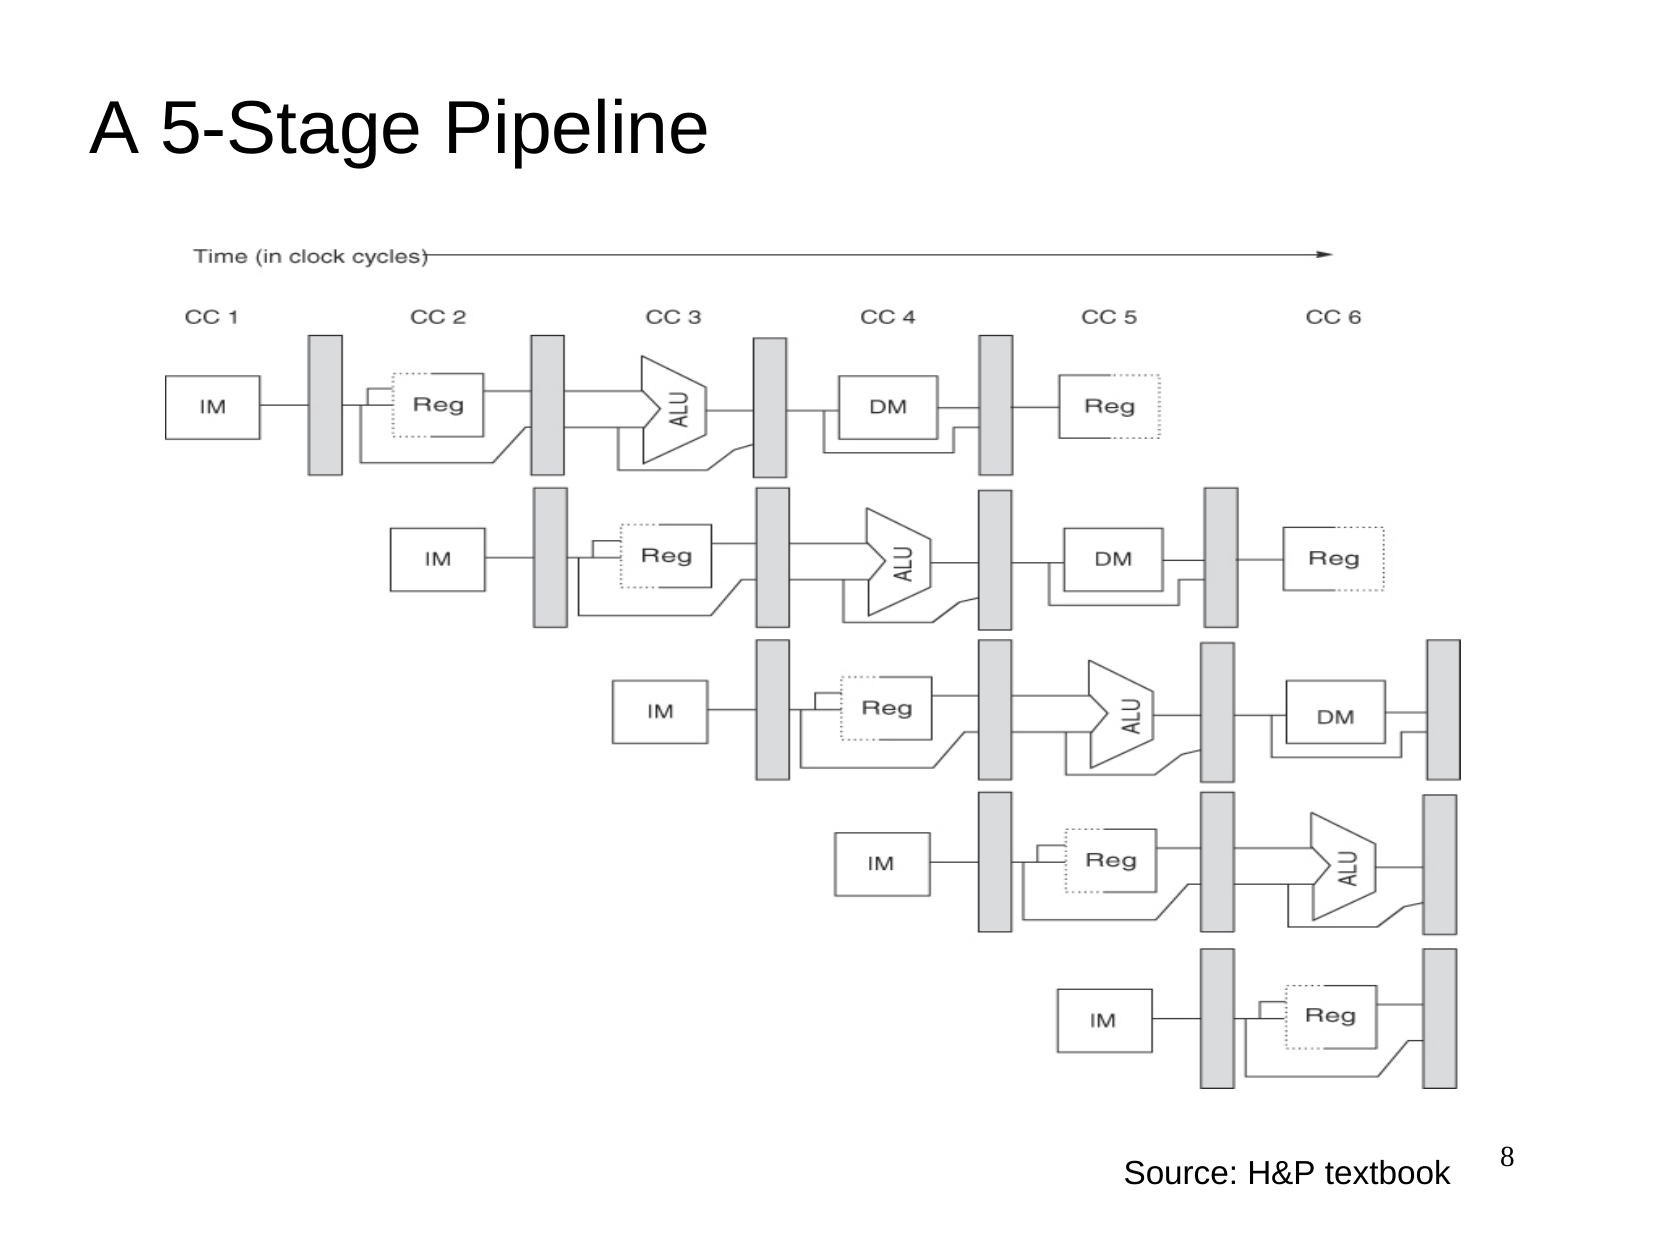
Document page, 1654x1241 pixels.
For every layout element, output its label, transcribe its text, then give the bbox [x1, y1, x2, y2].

text_box Source: H&P textbook [1108, 1143, 1467, 1199]
picture [165, 247, 1461, 1089]
text_box <number> [1185, 1129, 1530, 1213]
text_box A 5-Stage Pipeline [74, 71, 727, 177]
